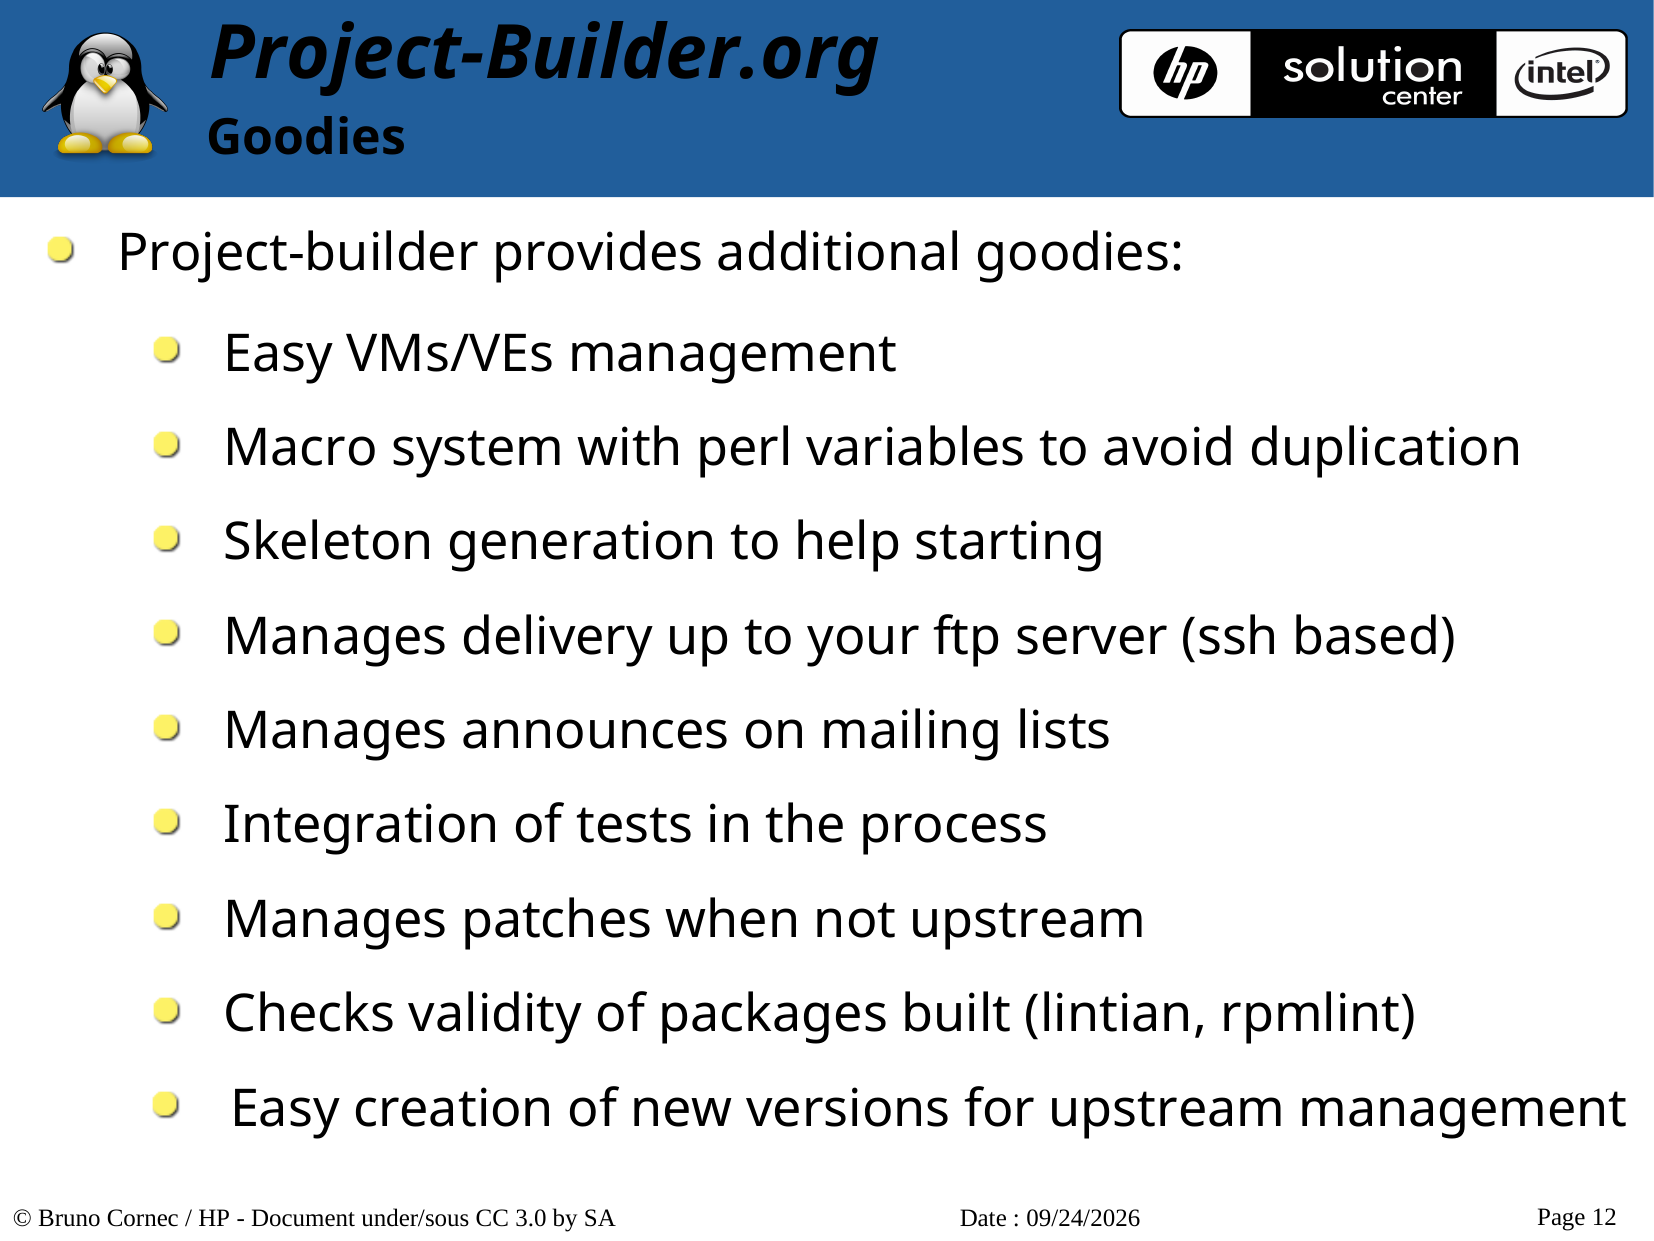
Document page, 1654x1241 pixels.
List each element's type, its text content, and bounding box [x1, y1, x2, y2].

picture [151, 1101, 182, 1121]
title Goodies [206, 56, 1121, 218]
picture [42, 29, 168, 167]
list Project-builder provides additional goodies: Easy VMs/VEs management Macro system with perl variables to avoid duplication Skeleton generation to help starting Manages delivery up to your ftp server (ssh based) Manages announces on mailing lists Integration of tests in the process Manages patches when not upstream Checks validity of packages built (lintian, rpmlint) Easy creation of new versions for upstream management [34, 215, 1642, 1101]
picture [1119, 29, 1628, 118]
